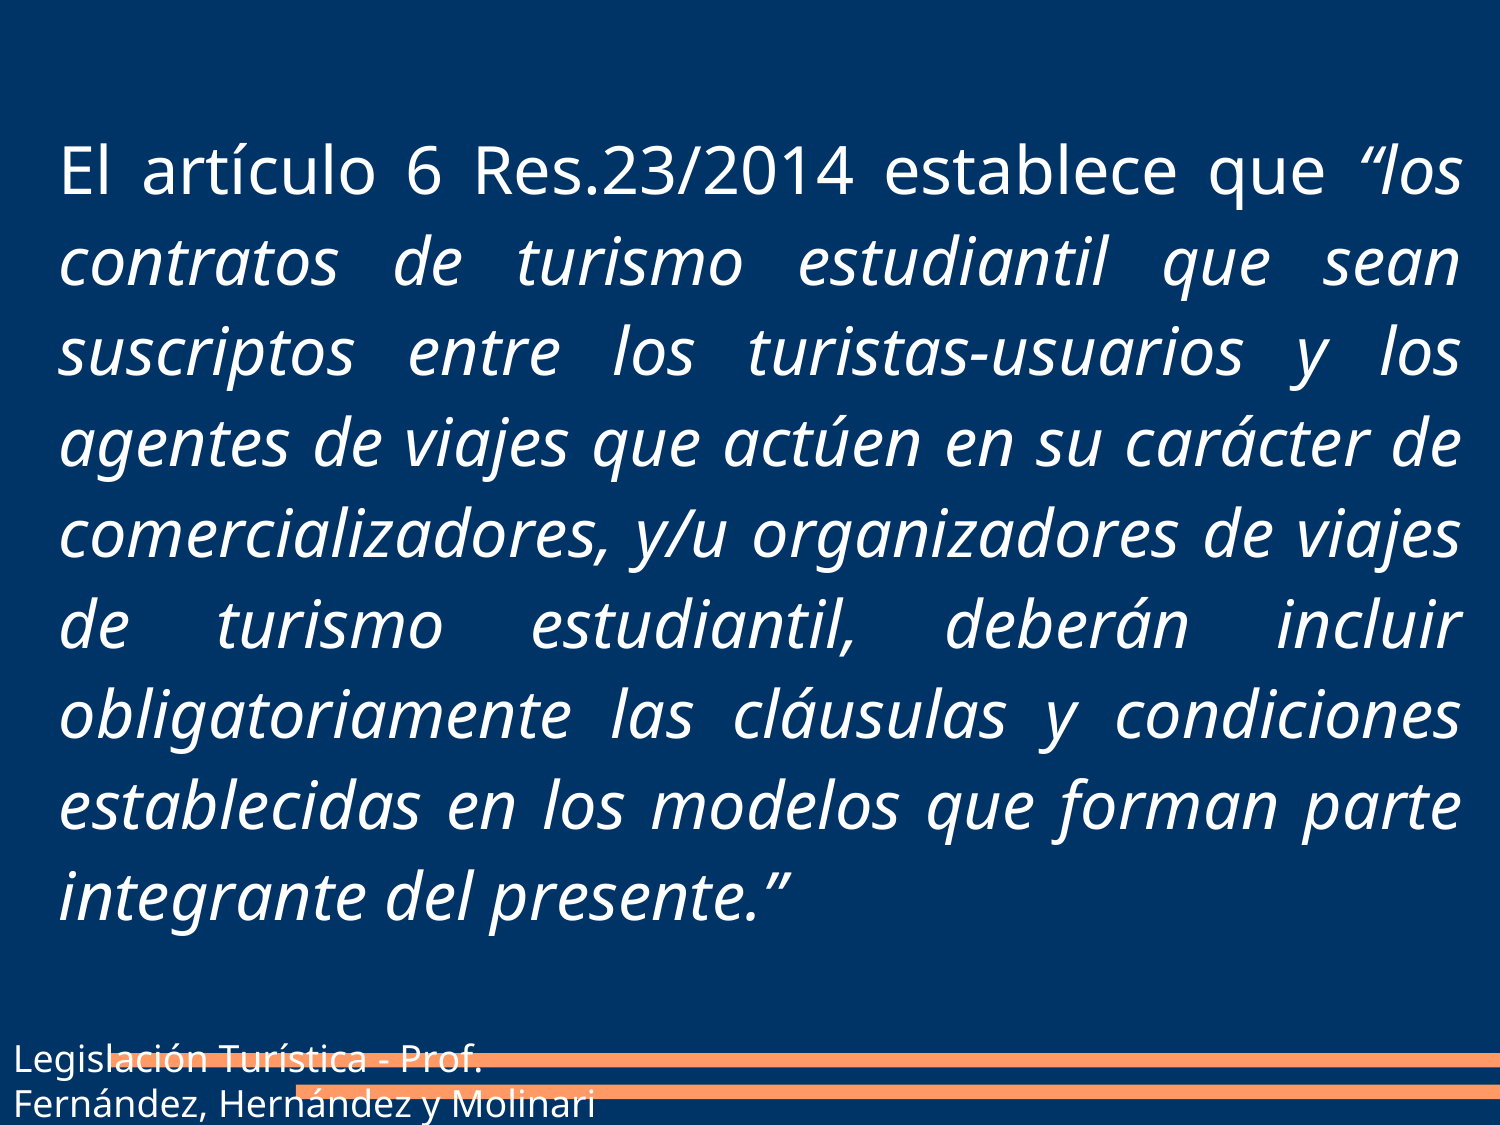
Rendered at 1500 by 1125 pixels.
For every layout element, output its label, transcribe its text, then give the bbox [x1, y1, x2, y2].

footer Legislación Turística - Prof. Fernández, Hernández y Molinari [0, 1027, 697, 1077]
subtitle El artículo 6 Res.23/2014 establece que “los contratos de turismo estudiantil que sean suscriptos entre los turistas-usuarios y los agentes de viajes que actúen en su carácter de comercializadores, y/u organizadores de viajes de turismo estudiantil, deberán incluir obligatoriamente las cláusulas y condiciones establecidas en los modelos que forman parte integrante del presente.” [59, 103, 1465, 960]
